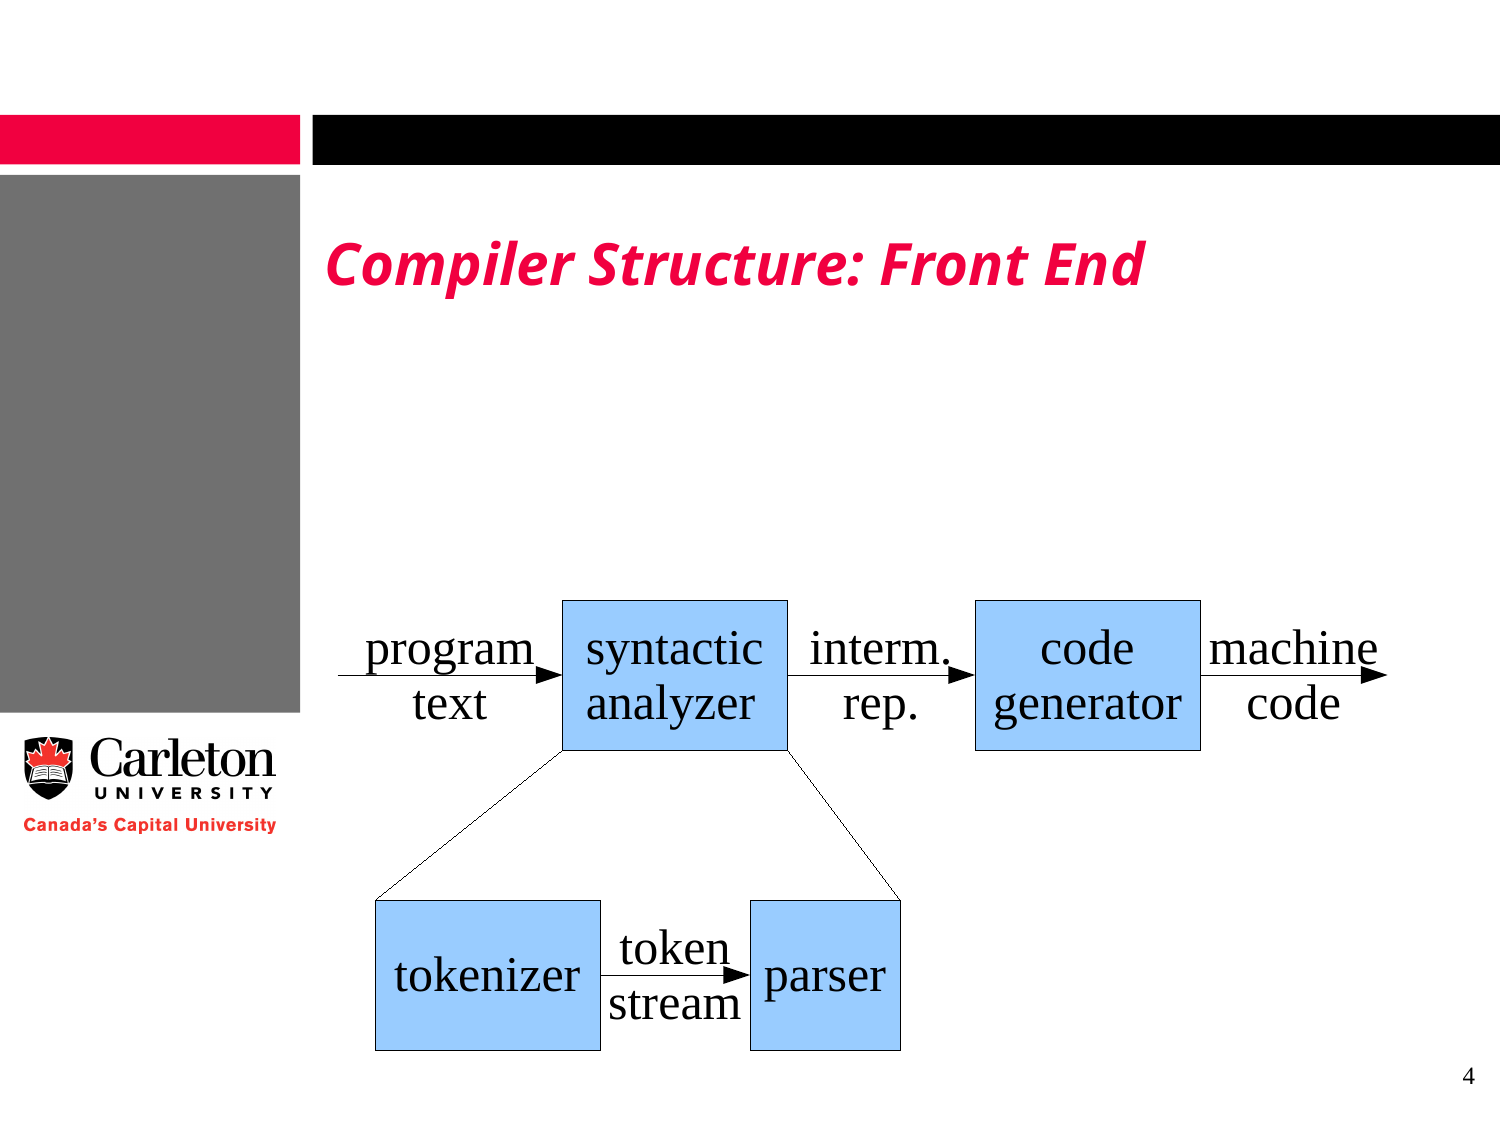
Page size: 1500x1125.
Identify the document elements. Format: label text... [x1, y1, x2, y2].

text_box tokenizer [375, 900, 601, 1051]
text_box code generator [975, 600, 1201, 751]
text_box parser [750, 900, 901, 1051]
title Compiler Structure: Front End [324, 194, 1450, 331]
text_box syntactic analyzer [562, 600, 788, 751]
picture [24, 737, 276, 834]
